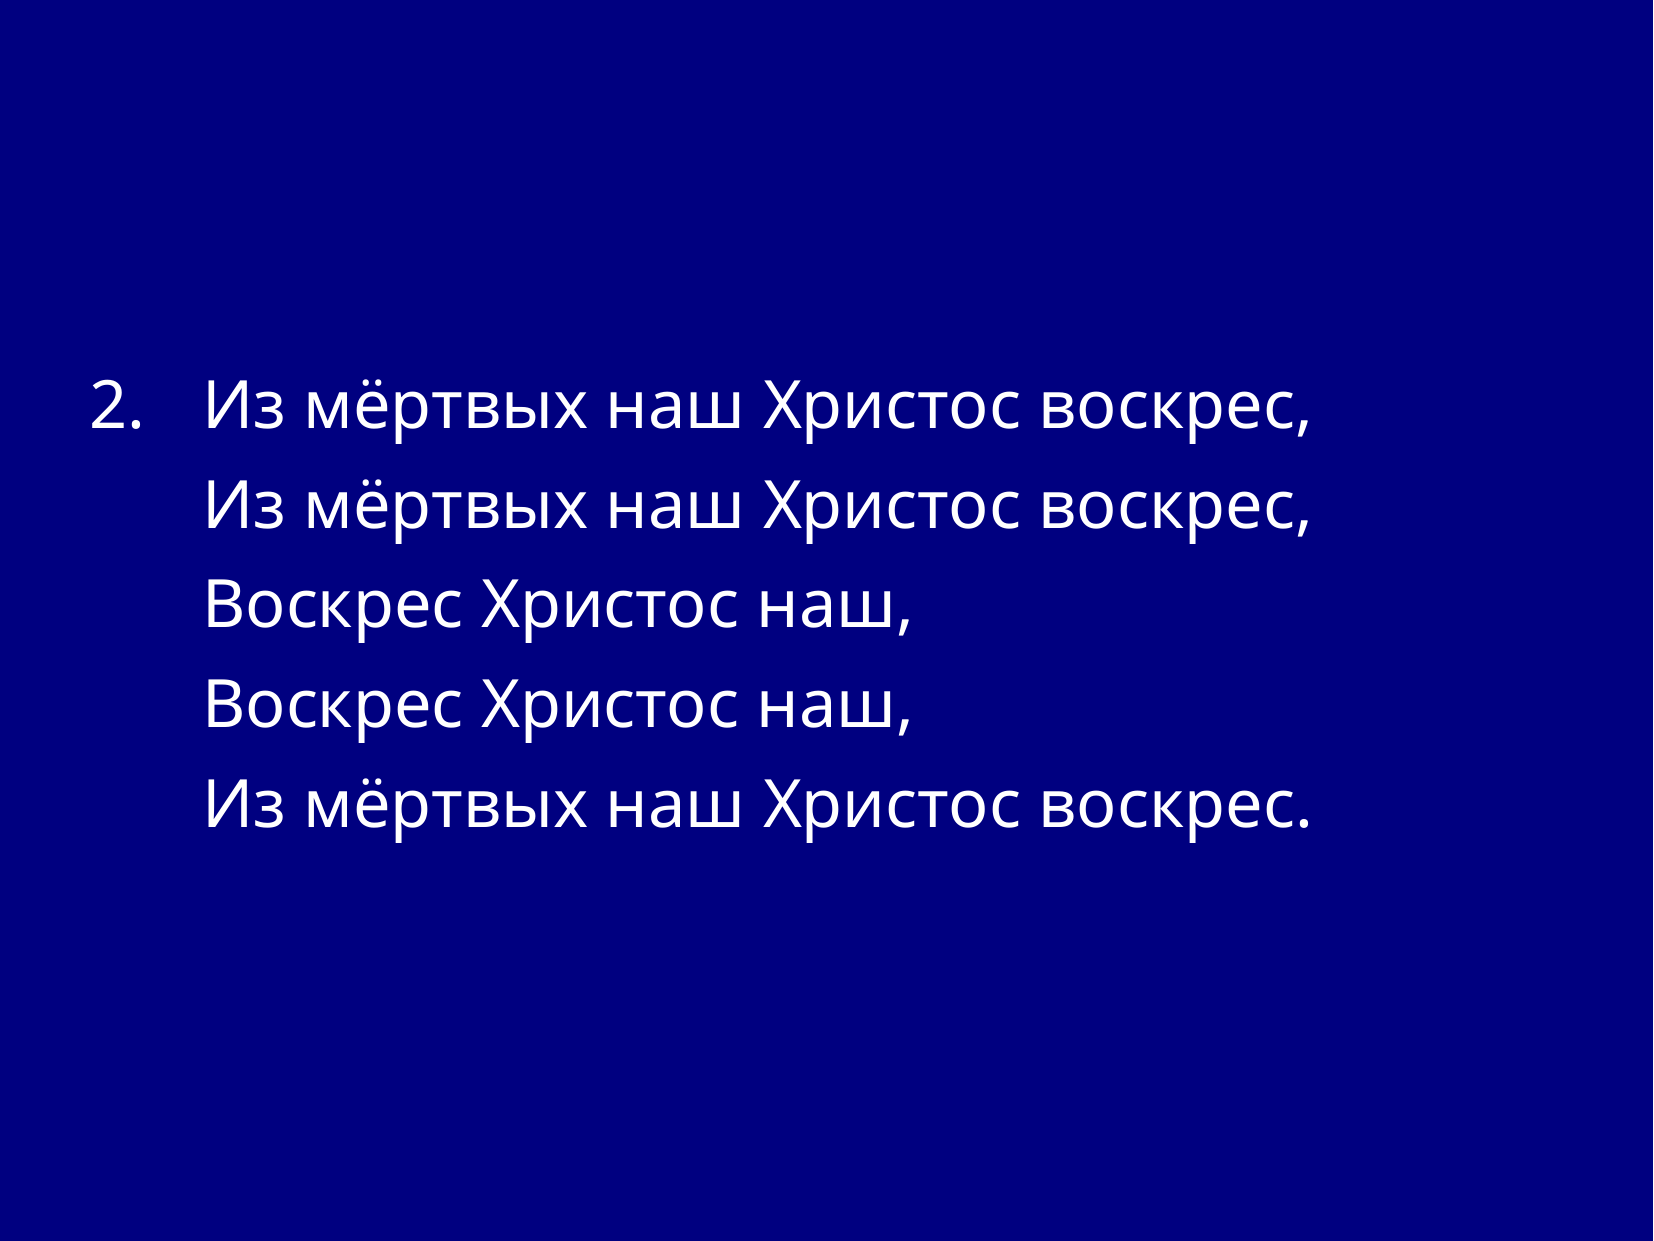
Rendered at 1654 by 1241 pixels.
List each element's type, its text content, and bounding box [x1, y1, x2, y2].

text_box 2. Из мёртвых наш Христос воскрес, Из мёртвых наш Христос воскрес, Воскрес Христос наш, Воскрес Христос наш, Из мёртвых наш Христос воскрес. [75, 150, 1576, 1163]
